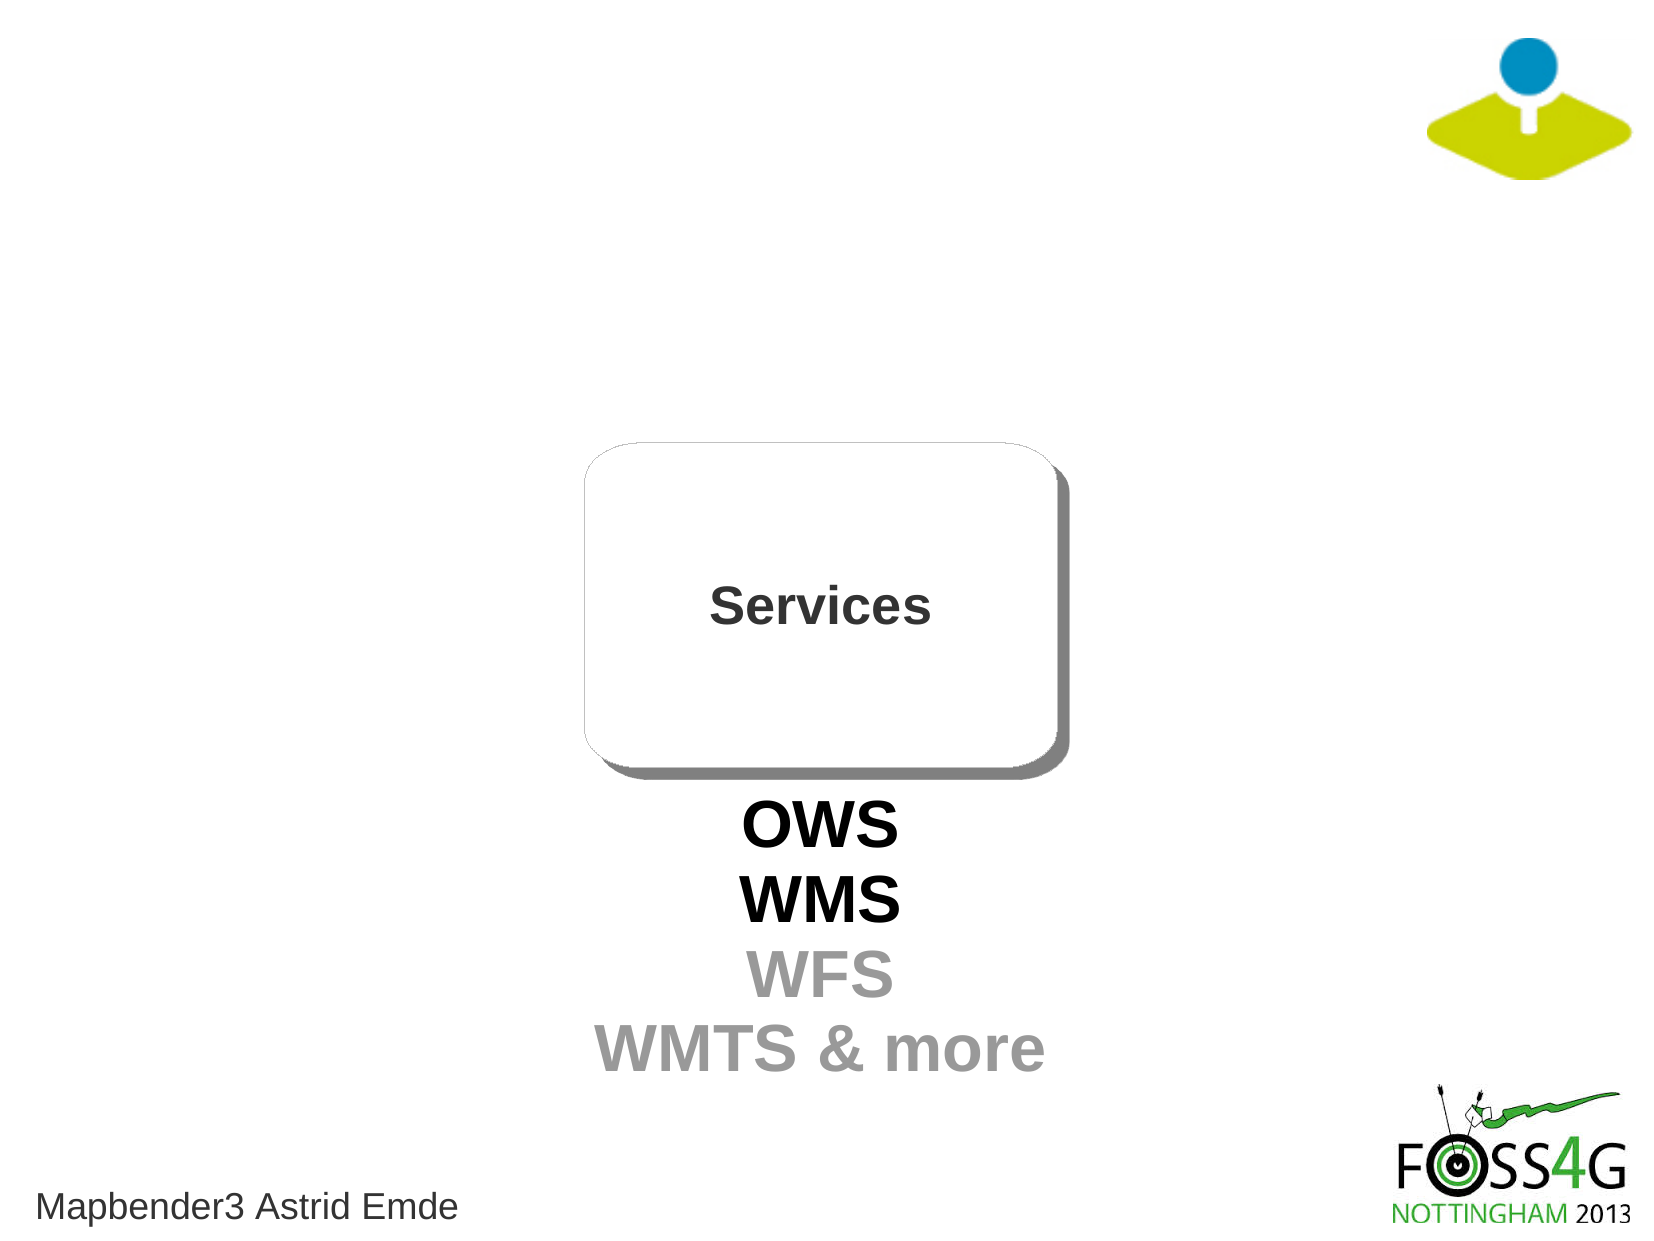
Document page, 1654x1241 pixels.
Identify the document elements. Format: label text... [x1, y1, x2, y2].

picture [1427, 38, 1636, 180]
subtitle OWS WMS WFS WMTS & more [76, 177, 1565, 1173]
picture [1393, 1084, 1630, 1223]
